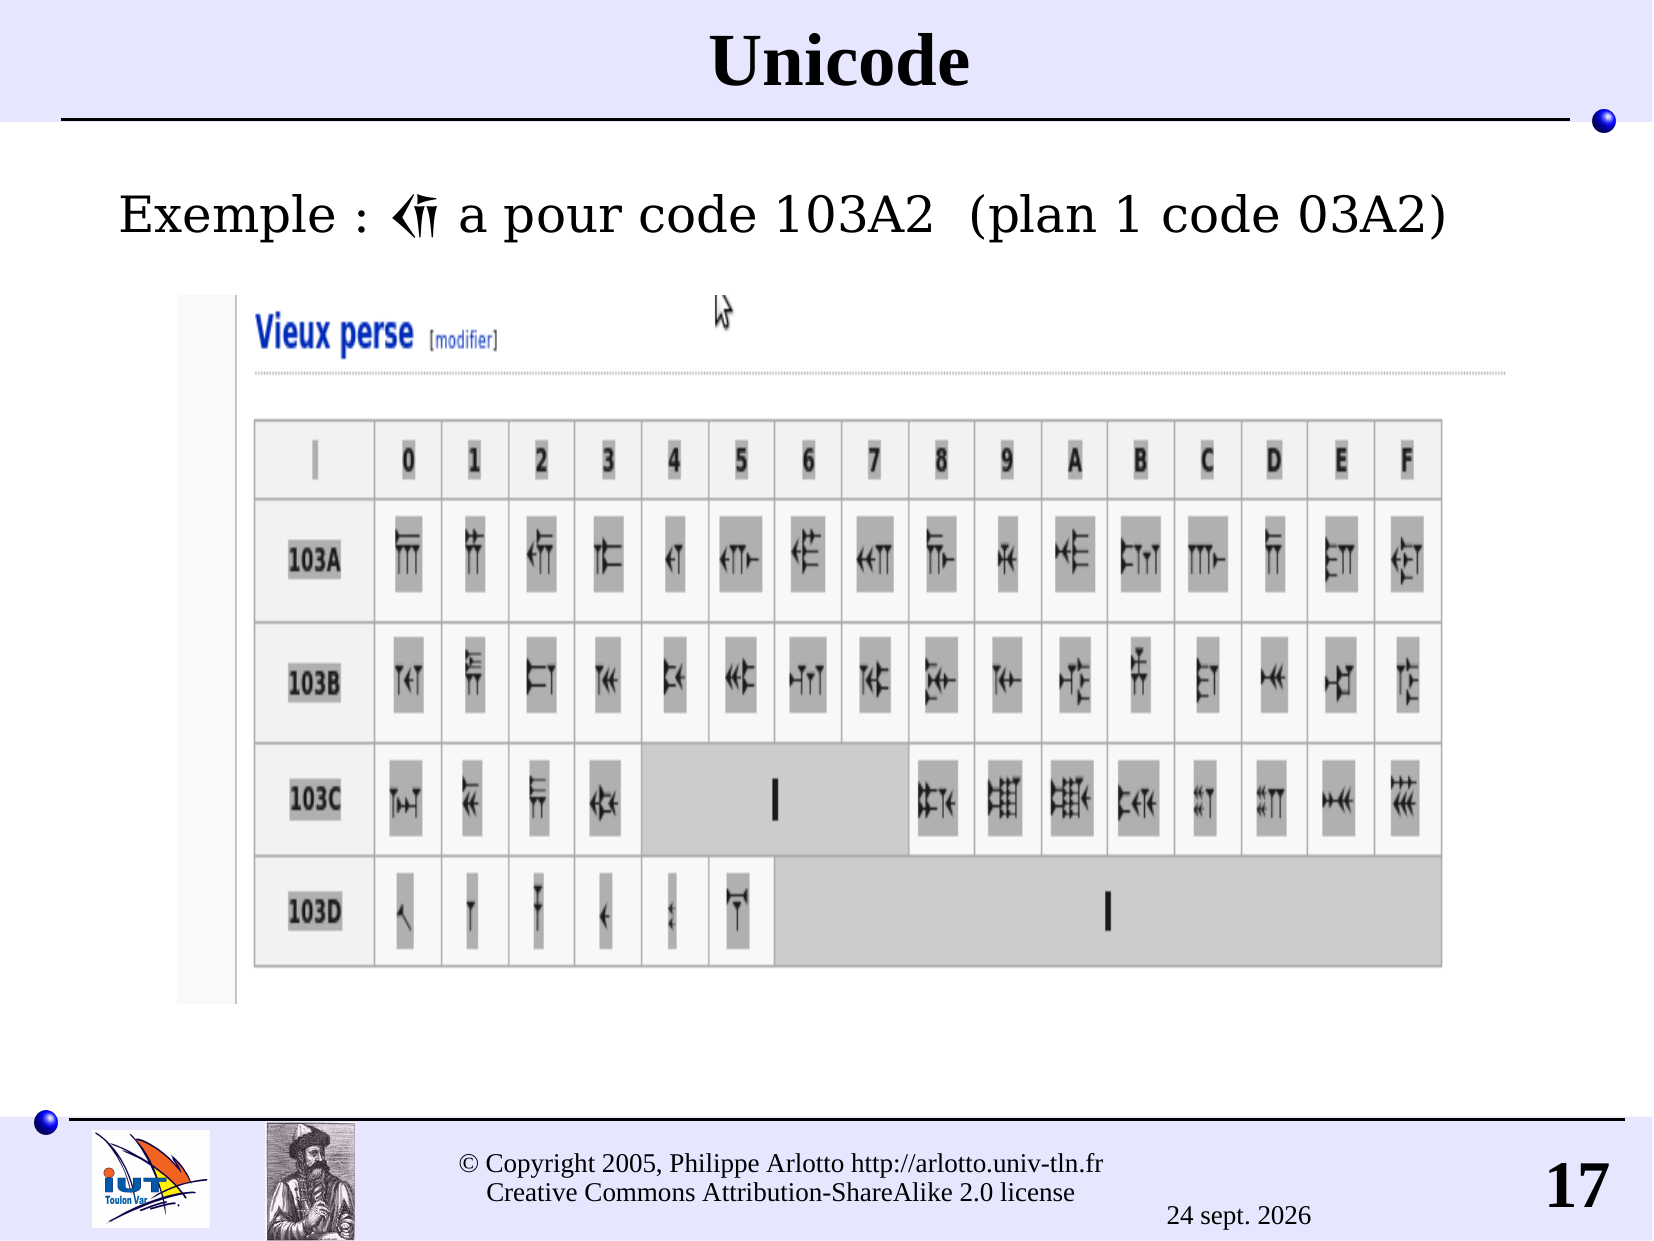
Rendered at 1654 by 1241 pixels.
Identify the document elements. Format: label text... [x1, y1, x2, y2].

picture [177, 295, 1506, 1004]
picture [265, 1122, 355, 1241]
text_box Exemple : 𐎢 a pour code 103A2 (plan 1 code 03A2) [118, 178, 1536, 296]
title Unicode [95, 11, 1585, 110]
